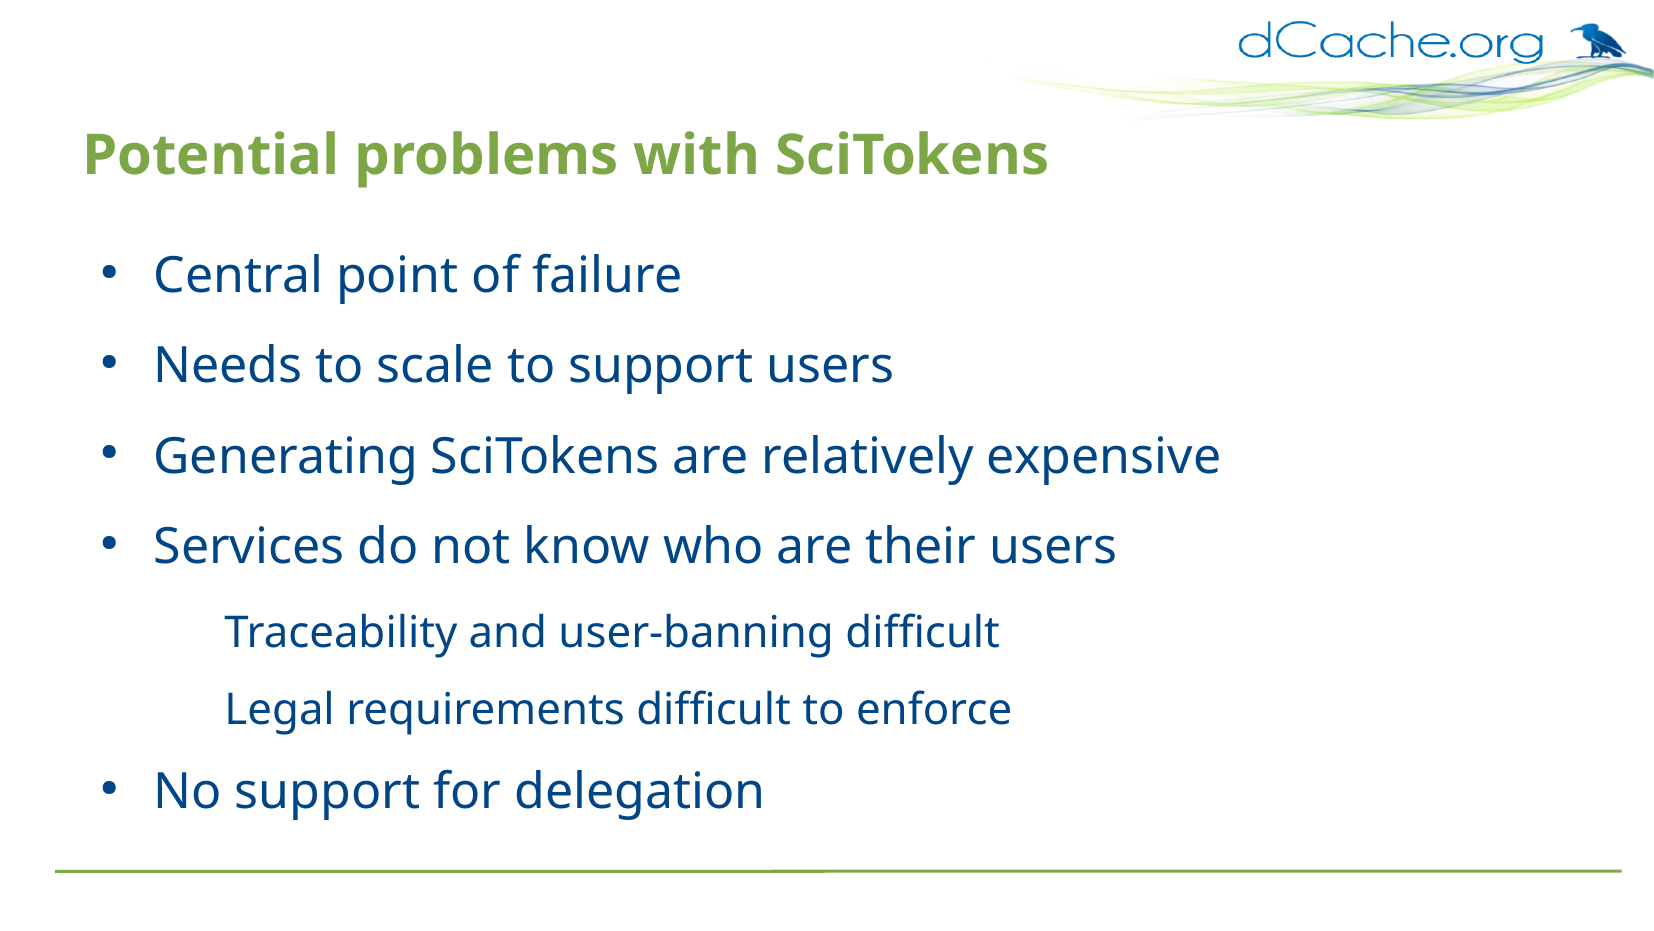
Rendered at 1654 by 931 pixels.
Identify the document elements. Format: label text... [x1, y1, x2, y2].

title Potential problems with SciTokens [82, 116, 1605, 189]
list Central point of failure Needs to scale to support users Generating SciTokens are relatively expensive Services do not know who are their users Traceability and user-banning difficult Legal requirements difficult to enforce No support for delegation [82, 238, 1591, 852]
picture [956, 12, 1654, 127]
